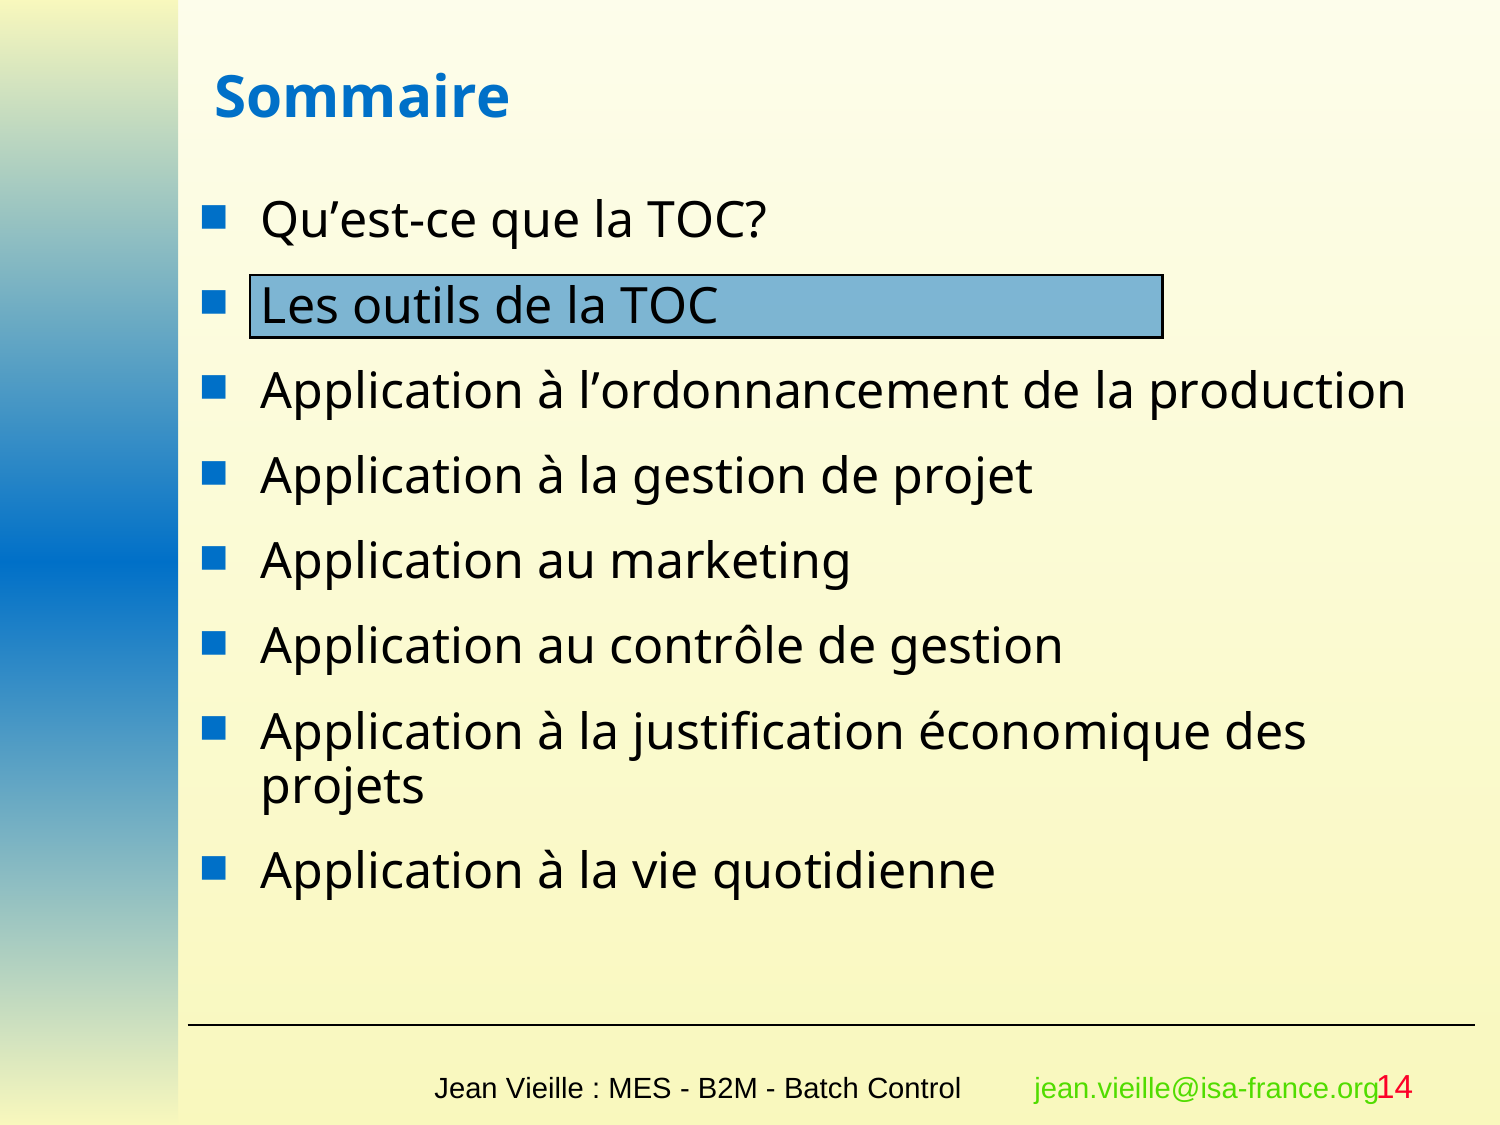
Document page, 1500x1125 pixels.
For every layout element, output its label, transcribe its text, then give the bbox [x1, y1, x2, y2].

list Qu’est-ce que la TOC? Les outils de la TOC Application à l’ordonnancement de la production Application à la gestion de projet Application au marketing Application au contrôle de gestion Application à la justification économique des projets Application à la vie quotidienne [189, 187, 1468, 1001]
title Sommaire [199, 24, 1466, 163]
